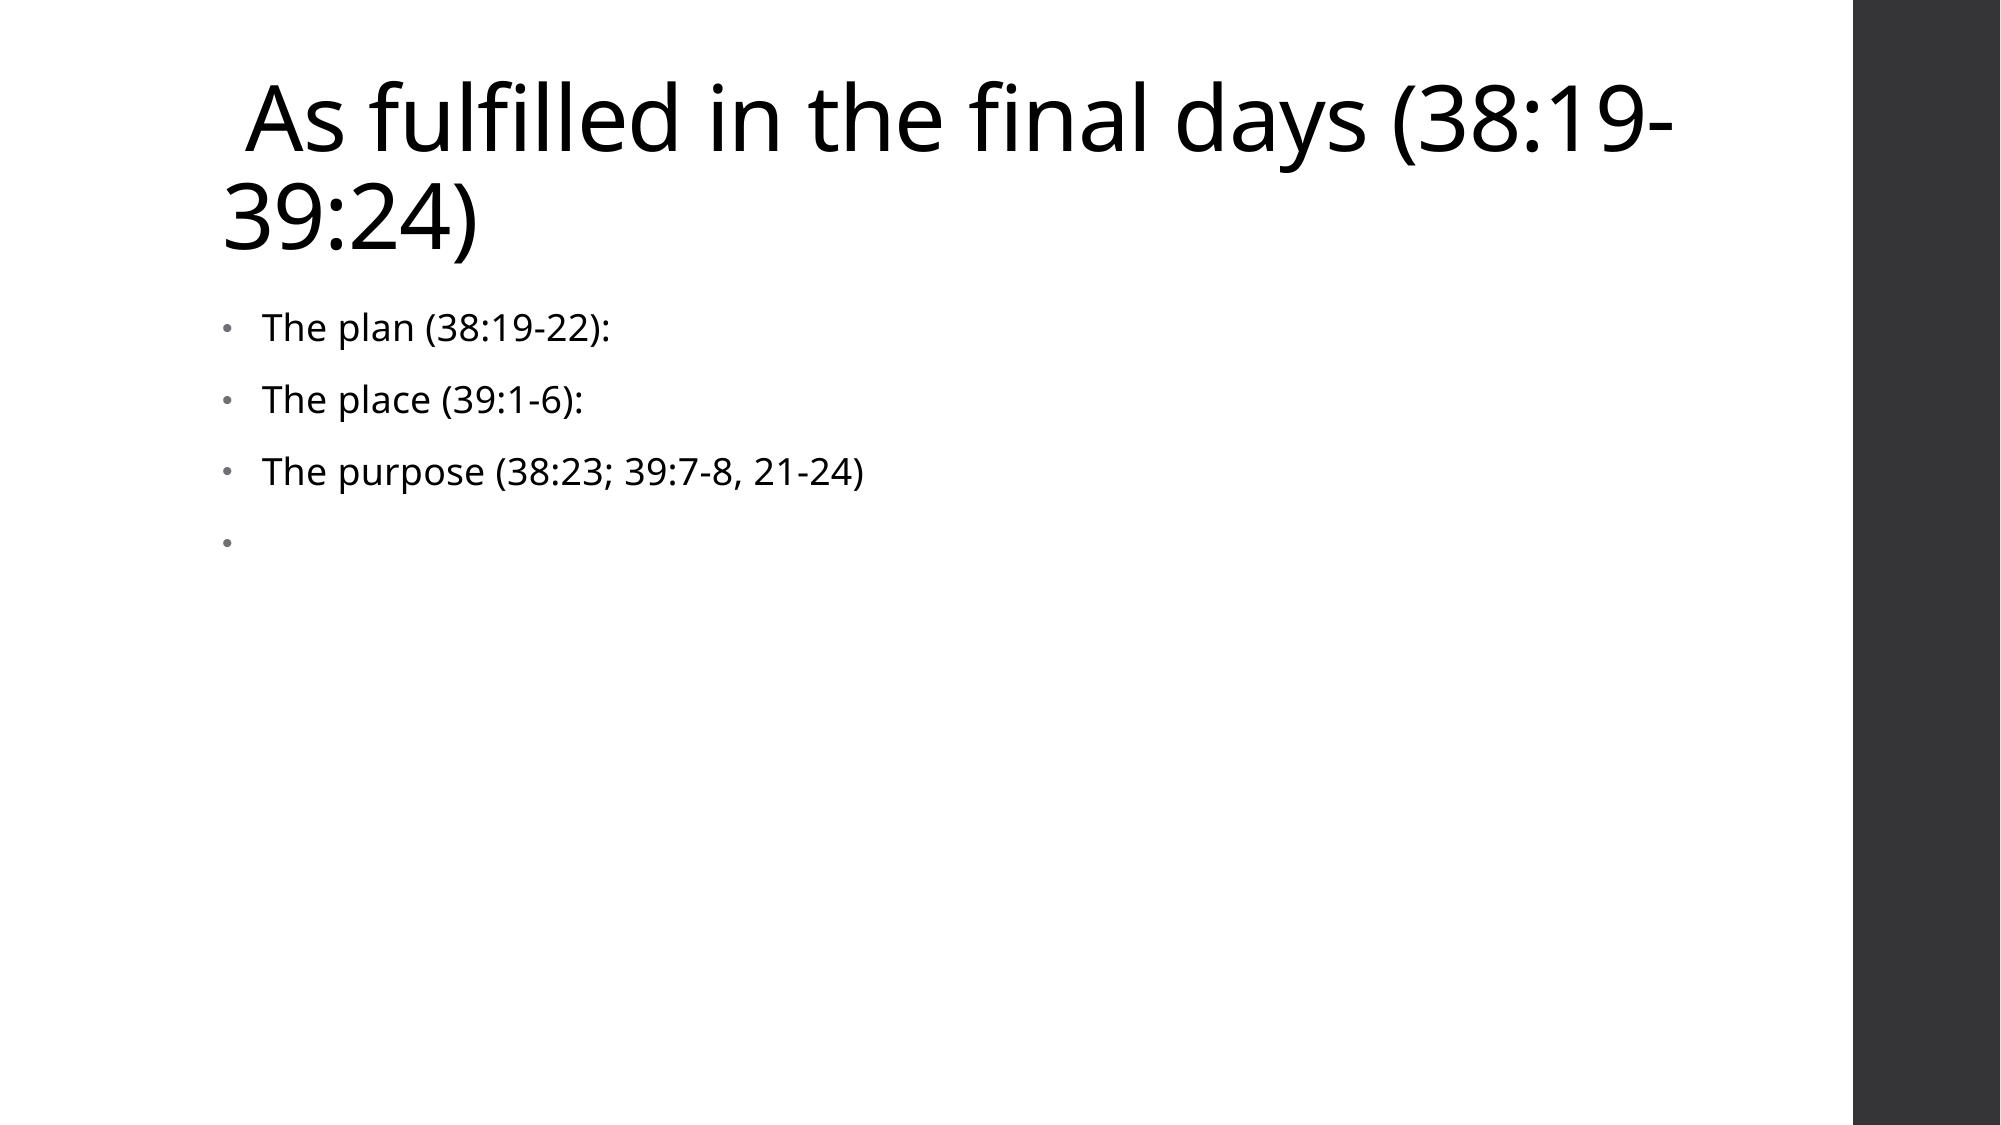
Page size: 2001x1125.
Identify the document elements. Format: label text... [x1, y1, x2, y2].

list The plan (38:19-22): The place (39:1-6): The purpose (38:23; 39:7-8, 21-24) [206, 299, 1617, 1014]
title As fulfilled in the final days (38:19-39:24) [206, 60, 1797, 278]
